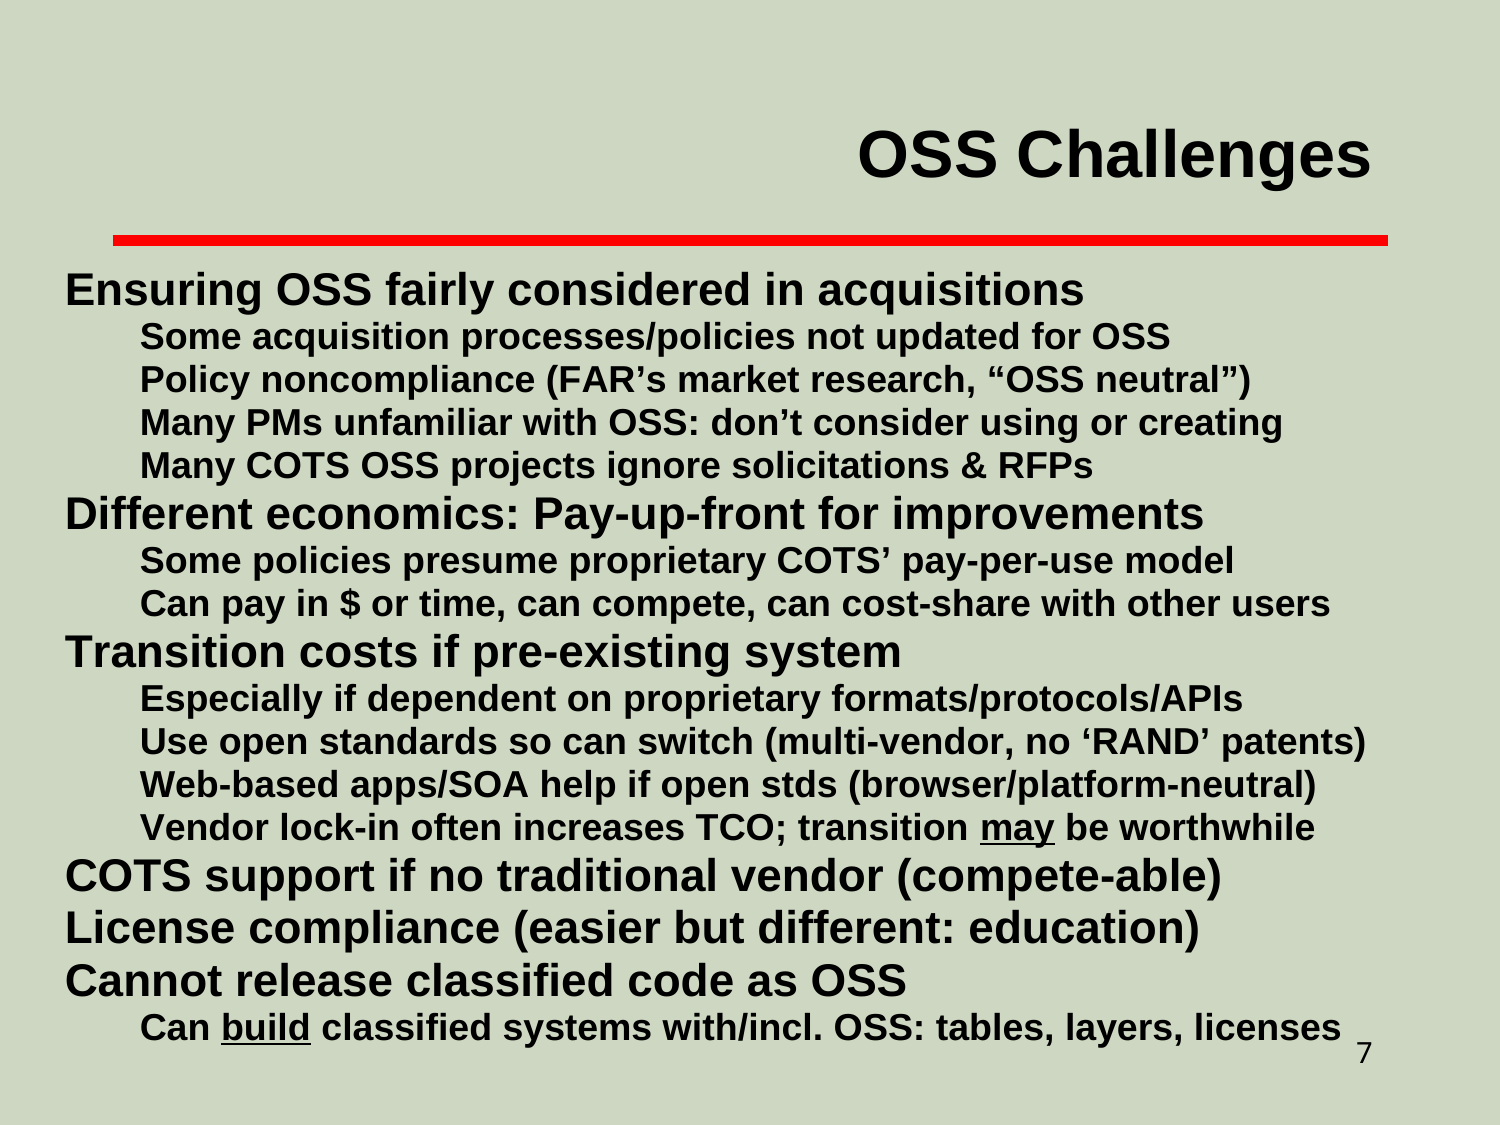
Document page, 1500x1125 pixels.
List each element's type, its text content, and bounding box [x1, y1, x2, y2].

list Ensuring OSS fairly considered in acquisitions Some acquisition processes/policies not updated for OSS Policy noncompliance (FAR’s market research, “OSS neutral”) Many PMs unfamiliar with OSS: don’t consider using or creating Many COTS OSS projects ignore solicitations & RFPs Different economics: Pay-up-front for improvements Some policies presume proprietary COTS’ pay-per-use model Can pay in $ or time, can compete, can cost-share with other users Transition costs if pre-existing system Especially if dependent on proprietary formats/protocols/APIs Use open standards so can switch (multi-vendor, no ‘RAND’ patents) Web-based apps/SOA help if open stds (browser/platform-neutral) Vendor lock-in often increases TCO; transition may be worthwhile COTS support if no traditional vendor (compete-able) License compliance (easier but different: education) Cannot release classified code as OSS Can build classified systems with/incl. OSS: tables, layers, licenses [49, 265, 1435, 1100]
title OSS Challenges [337, 85, 1388, 224]
